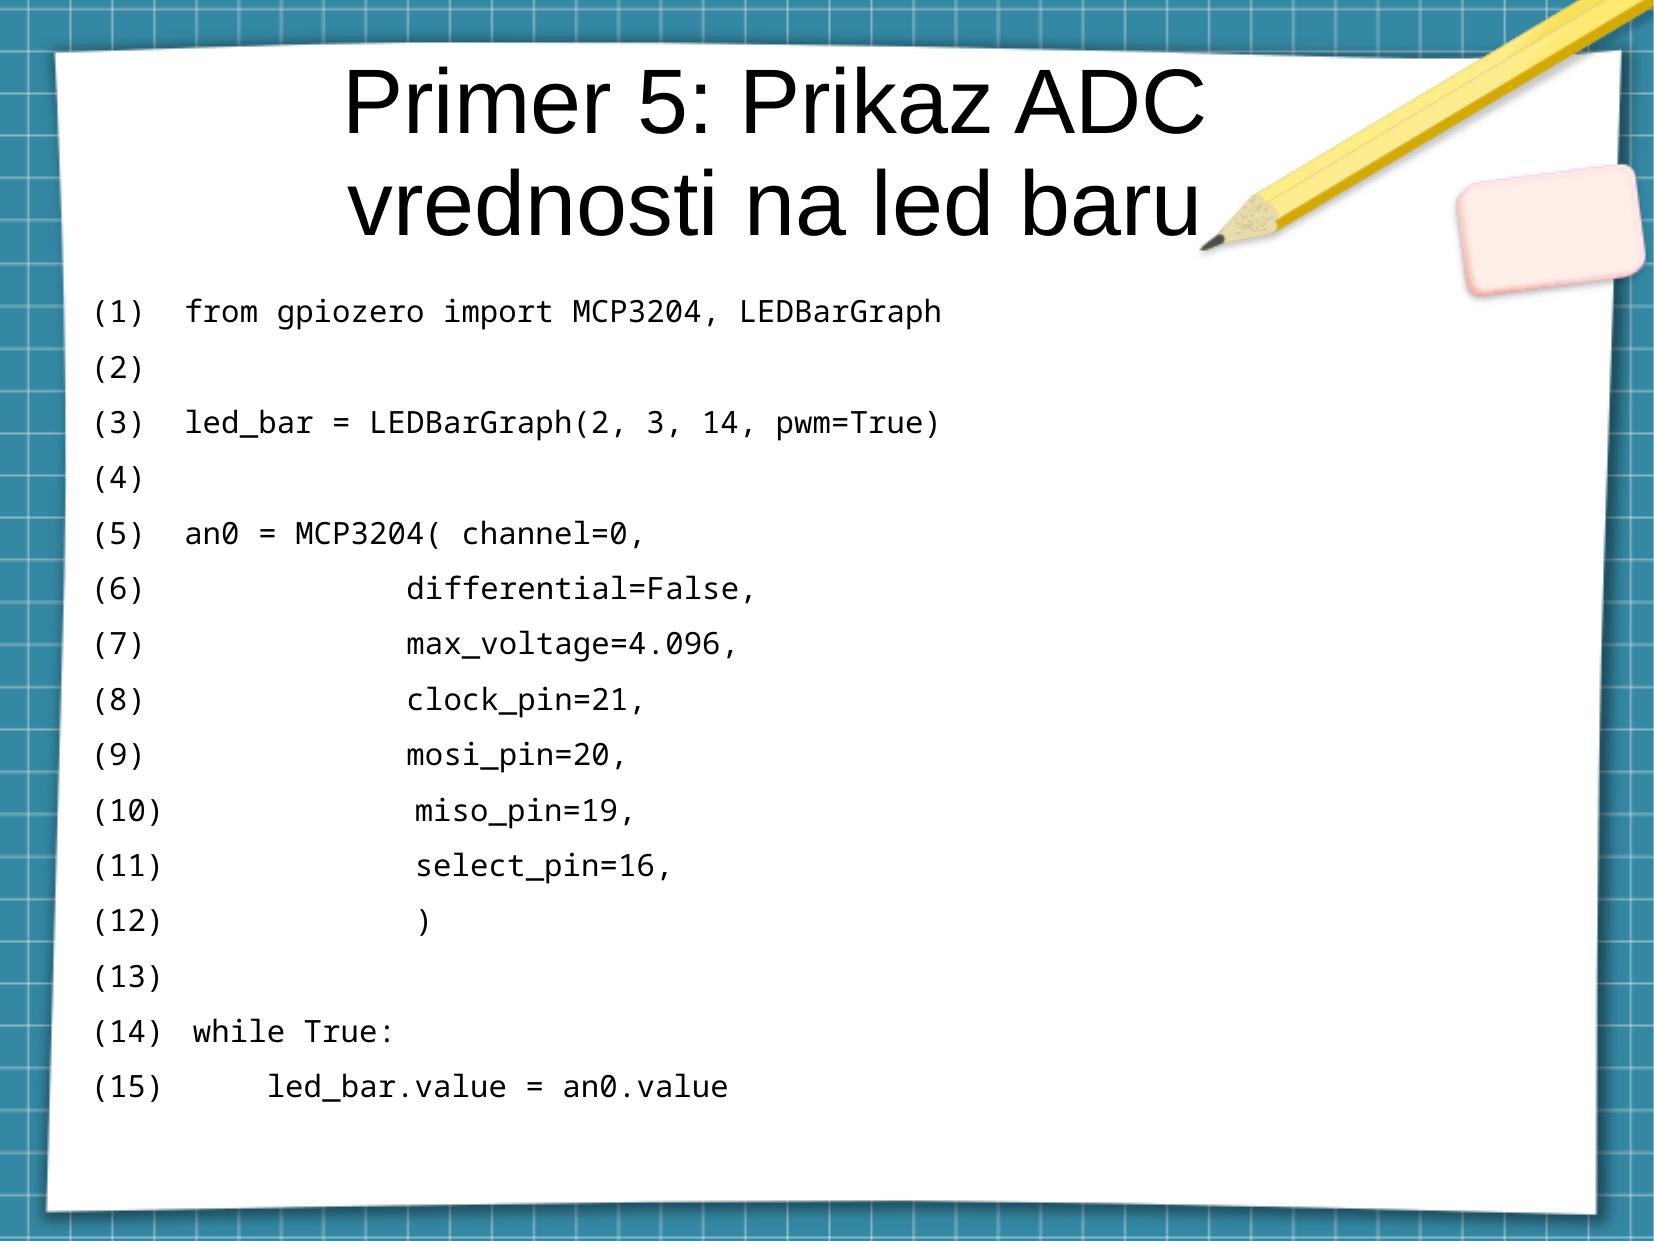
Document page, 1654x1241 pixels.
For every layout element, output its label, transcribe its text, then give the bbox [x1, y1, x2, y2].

list from gpiozero import MCP3204, LEDBarGraph led_bar = LEDBarGraph(2, 3, 14, pwm=True) an0 = MCP3204( channel=0, differential=False, max_voltage=4.096, clock_pin=21, mosi_pin=20, miso_pin=19, select_pin=16, ) while True: led_bar.value = an0.value [82, 290, 1571, 1126]
picture [0, 0, 1654, 1241]
title Primer 5: Prikaz ADC vrednosti na led baru [82, 49, 1571, 257]
